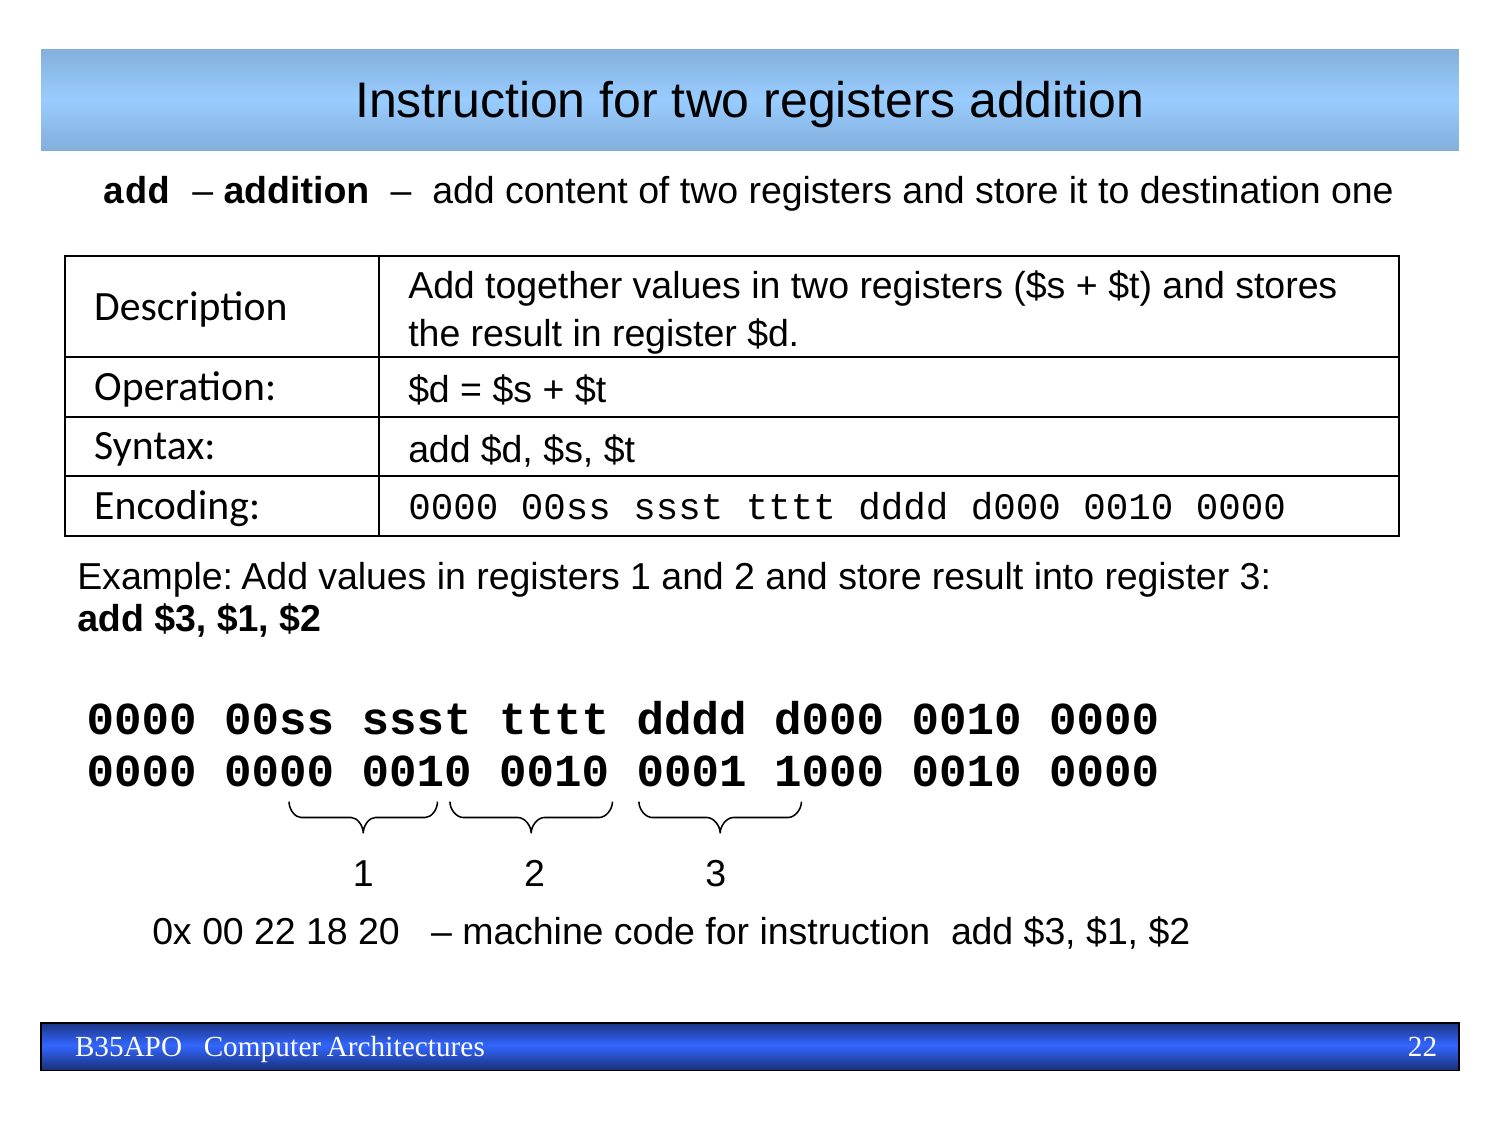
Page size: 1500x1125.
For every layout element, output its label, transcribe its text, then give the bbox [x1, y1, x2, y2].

table_cell $d = $s + $t [380, 358, 1398, 416]
table_cell add $d, $s, $t [380, 418, 1398, 475]
table_cell Encoding: [66, 477, 378, 535]
table_cell Syntax: [66, 418, 378, 475]
text_box 0x 00 22 18 20 – machine code for instruction add $3, $1, $2 [137, 903, 1341, 1044]
text_box add – addition – add content of two registers and store it to destination one [87, 162, 1444, 265]
title Instruction for two registers addition [41, 49, 1459, 151]
text_box 2 [496, 844, 572, 902]
table_cell Operation: [66, 358, 378, 416]
table_cell 0000 00ss ssst tttt dddd d000 0010 0000 [380, 477, 1398, 535]
text_box 3 [603, 844, 829, 903]
text_box Example: Add values in registers 1 and 2 and store result into register 3: add $3, $1, $2 [62, 547, 1351, 647]
text_box 0000 00ss ssst tttt dddd d000 0010 0000 0000 0000 0010 0010 0001 1000 0010 0000 [71, 688, 1185, 808]
table_header Add together values in two registers ($s + $t) and stores the result in register $d. [380, 265, 1398, 356]
text_box 1 [325, 844, 401, 902]
table_header Description [66, 257, 378, 356]
